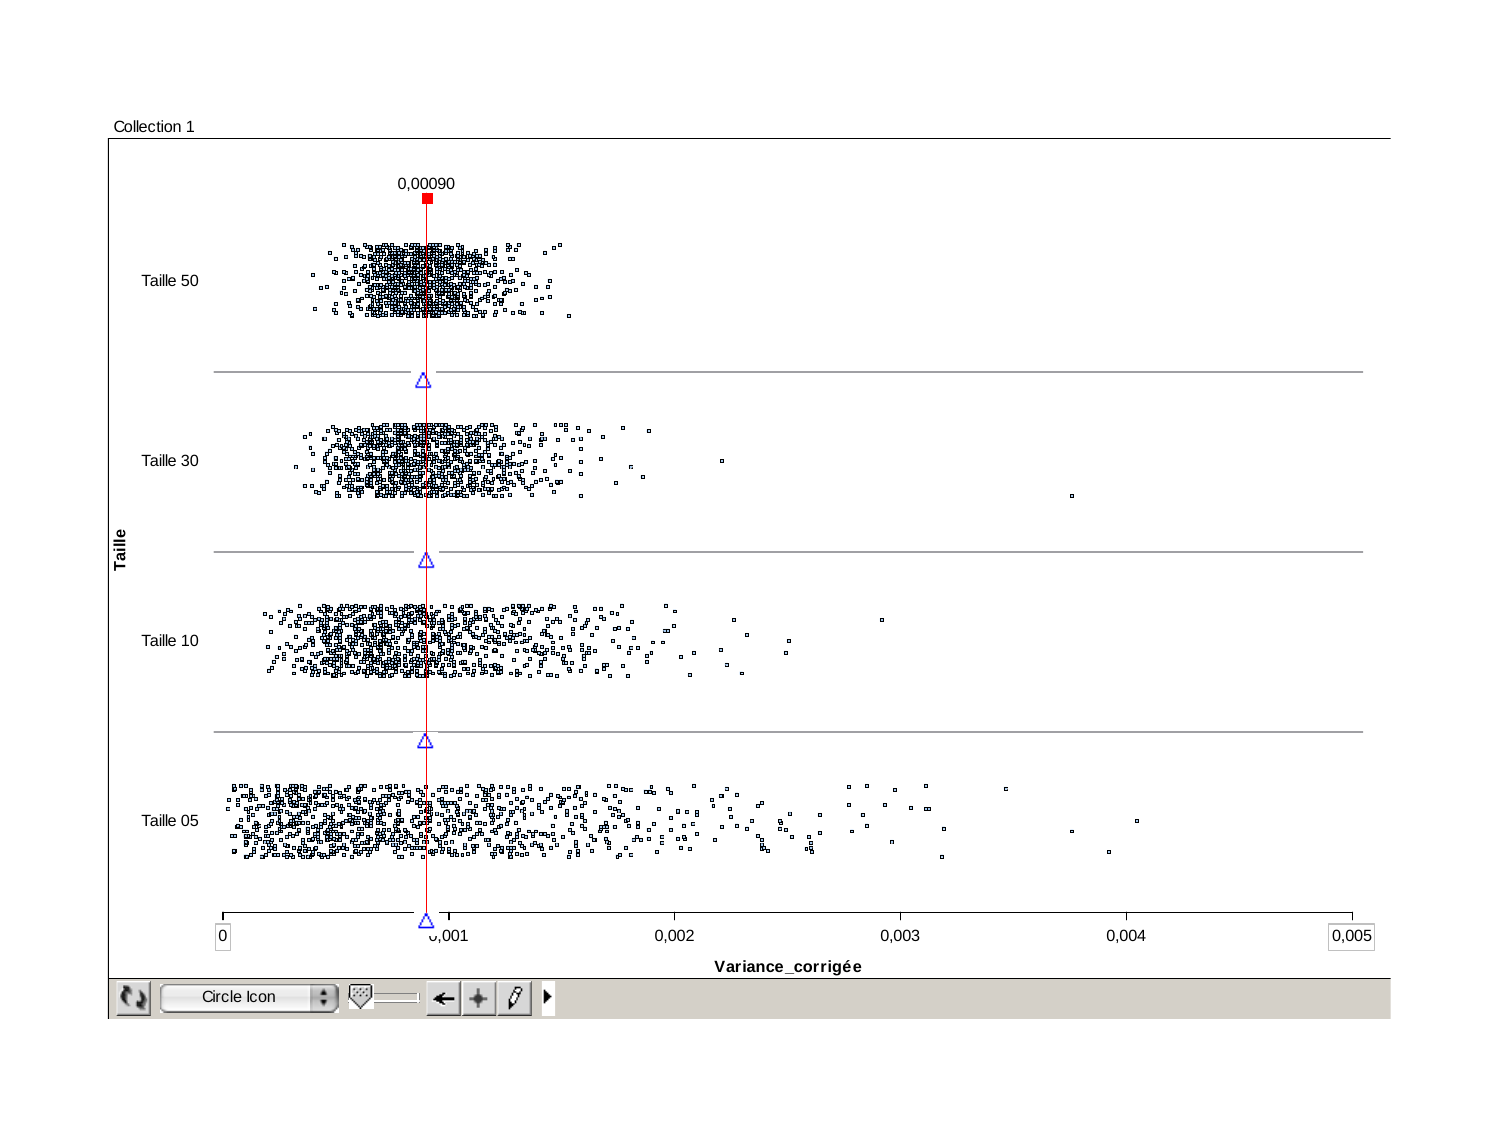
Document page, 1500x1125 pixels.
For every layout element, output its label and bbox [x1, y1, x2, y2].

picture [107, 104, 1393, 1021]
